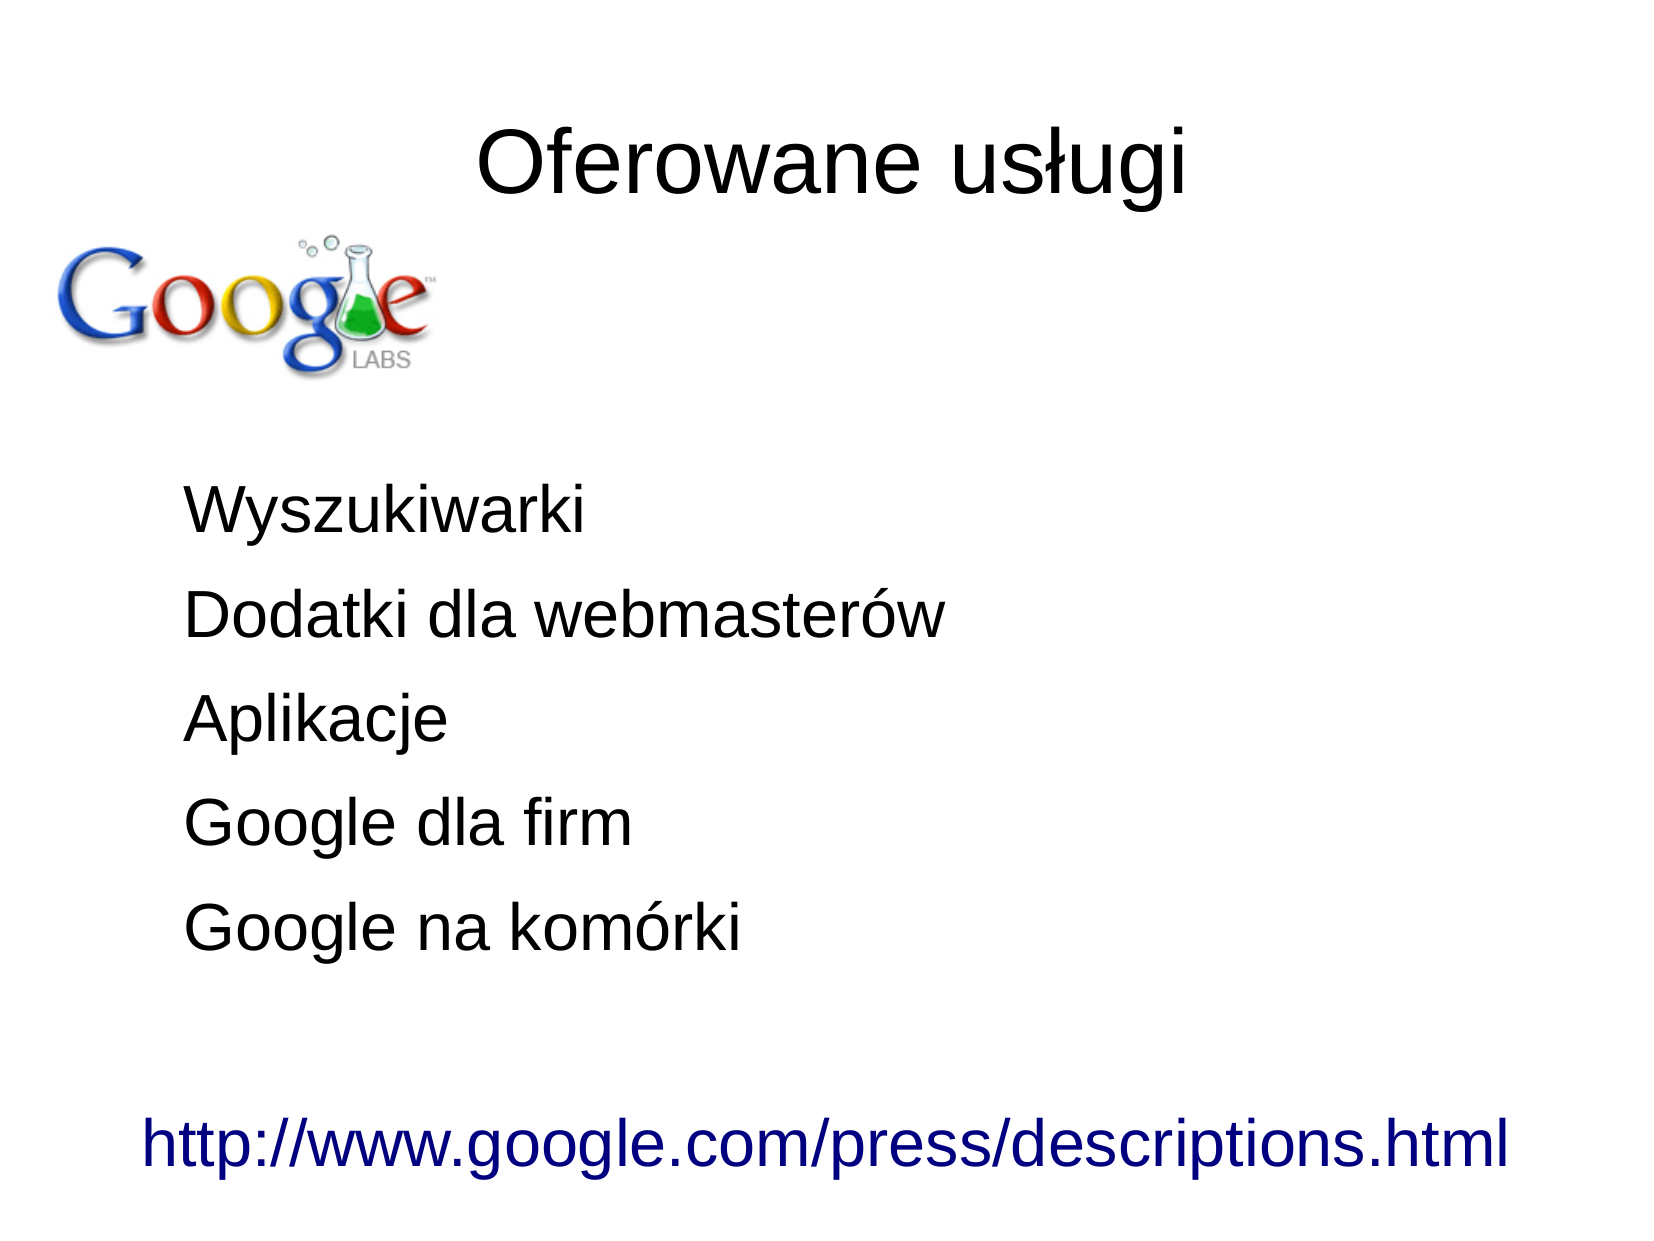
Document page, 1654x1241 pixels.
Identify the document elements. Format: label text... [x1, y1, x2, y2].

picture [52, 230, 443, 384]
title Oferowane usługi [88, 58, 1577, 266]
text_box http://www.google.com/press/descriptions.html [88, 1106, 1565, 1182]
list Wyszukiwarki Dodatki dla webmasterów Aplikacje Google dla firm Google na komórki [165, 472, 1359, 1039]
